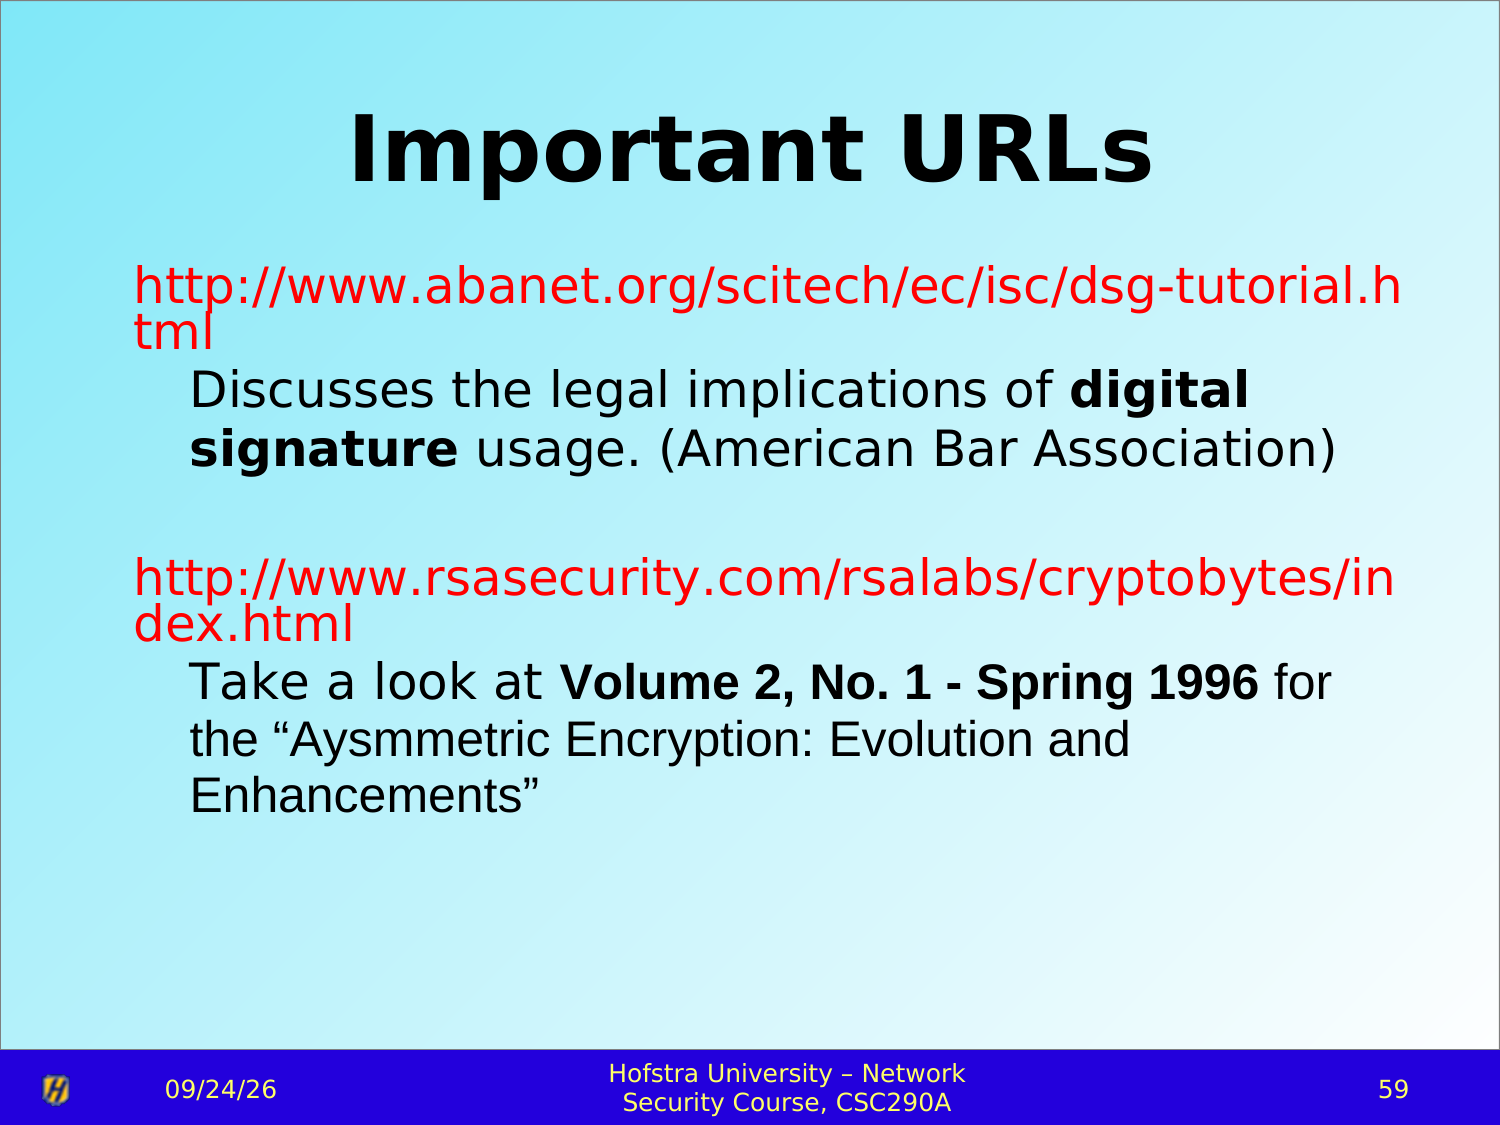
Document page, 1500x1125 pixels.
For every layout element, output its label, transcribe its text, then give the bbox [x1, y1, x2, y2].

picture [37, 1072, 76, 1110]
title Important URLs [112, 85, 1391, 212]
list http://www.abanet.org/scitech/ec/isc/dsg-tutorial.htmlDiscusses the legal implications of digital signature usage. (American Bar Association) http://www.rsasecurity.com/rsalabs/cryptobytes/index.htmlTake a look at Volume 2, No. 1 - Spring 1996 for the “Aysmmetric Encryption: Evolution and Enhancements” [118, 249, 1426, 925]
